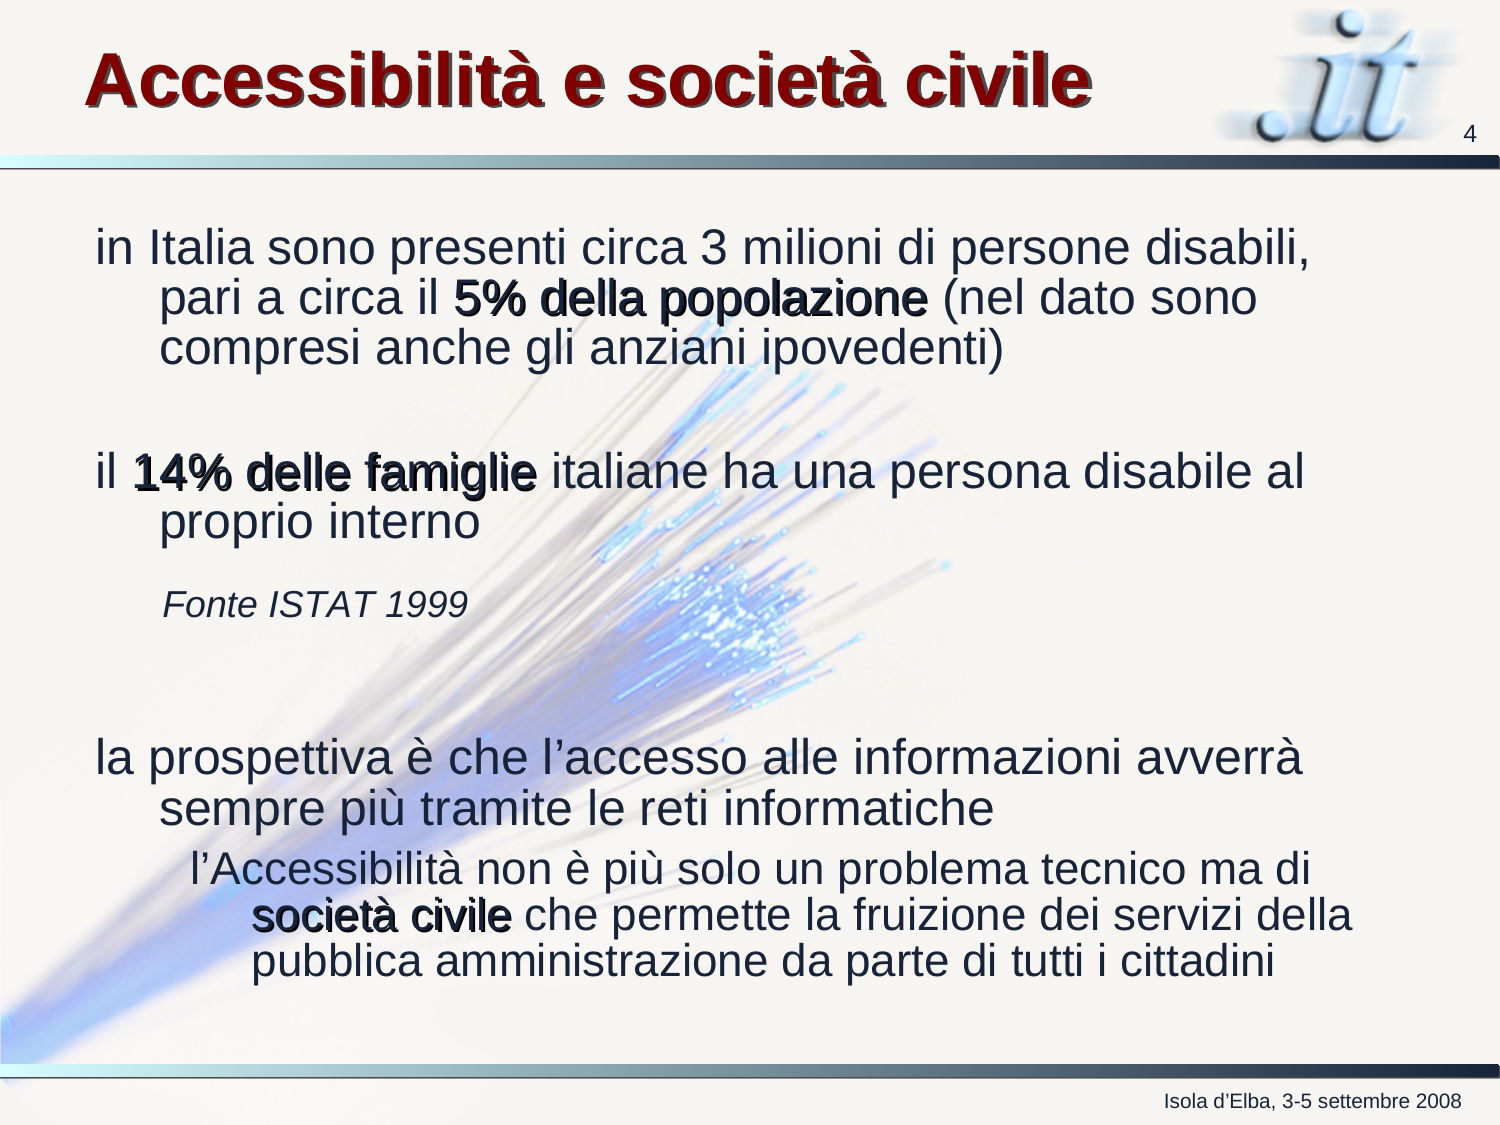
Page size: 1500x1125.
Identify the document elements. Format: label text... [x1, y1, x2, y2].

picture [0, 170, 1500, 1066]
picture [0, 0, 1500, 157]
list Fonte ISTAT 1999 [147, 580, 502, 687]
picture [0, 1079, 1500, 1125]
title Accessibilità e società civile [69, 37, 1186, 160]
list in Italia sono presenti circa 3 milioni di persone disabili, pari a circa il 5% della popolazione (nel dato sono compresi anche gli anziani ipovedenti) il 14% delle famiglie italiane ha una persona disabile al proprio interno la prospettiva è che l’accesso alle informazioni avverrà sempre più tramite le reti informatiche l’Accessibilità non è più solo un problema tecnico ma di società civile che permette la fruizione dei servizi della pubblica amministrazione da parte di tutti i cittadini [81, 216, 1425, 1022]
